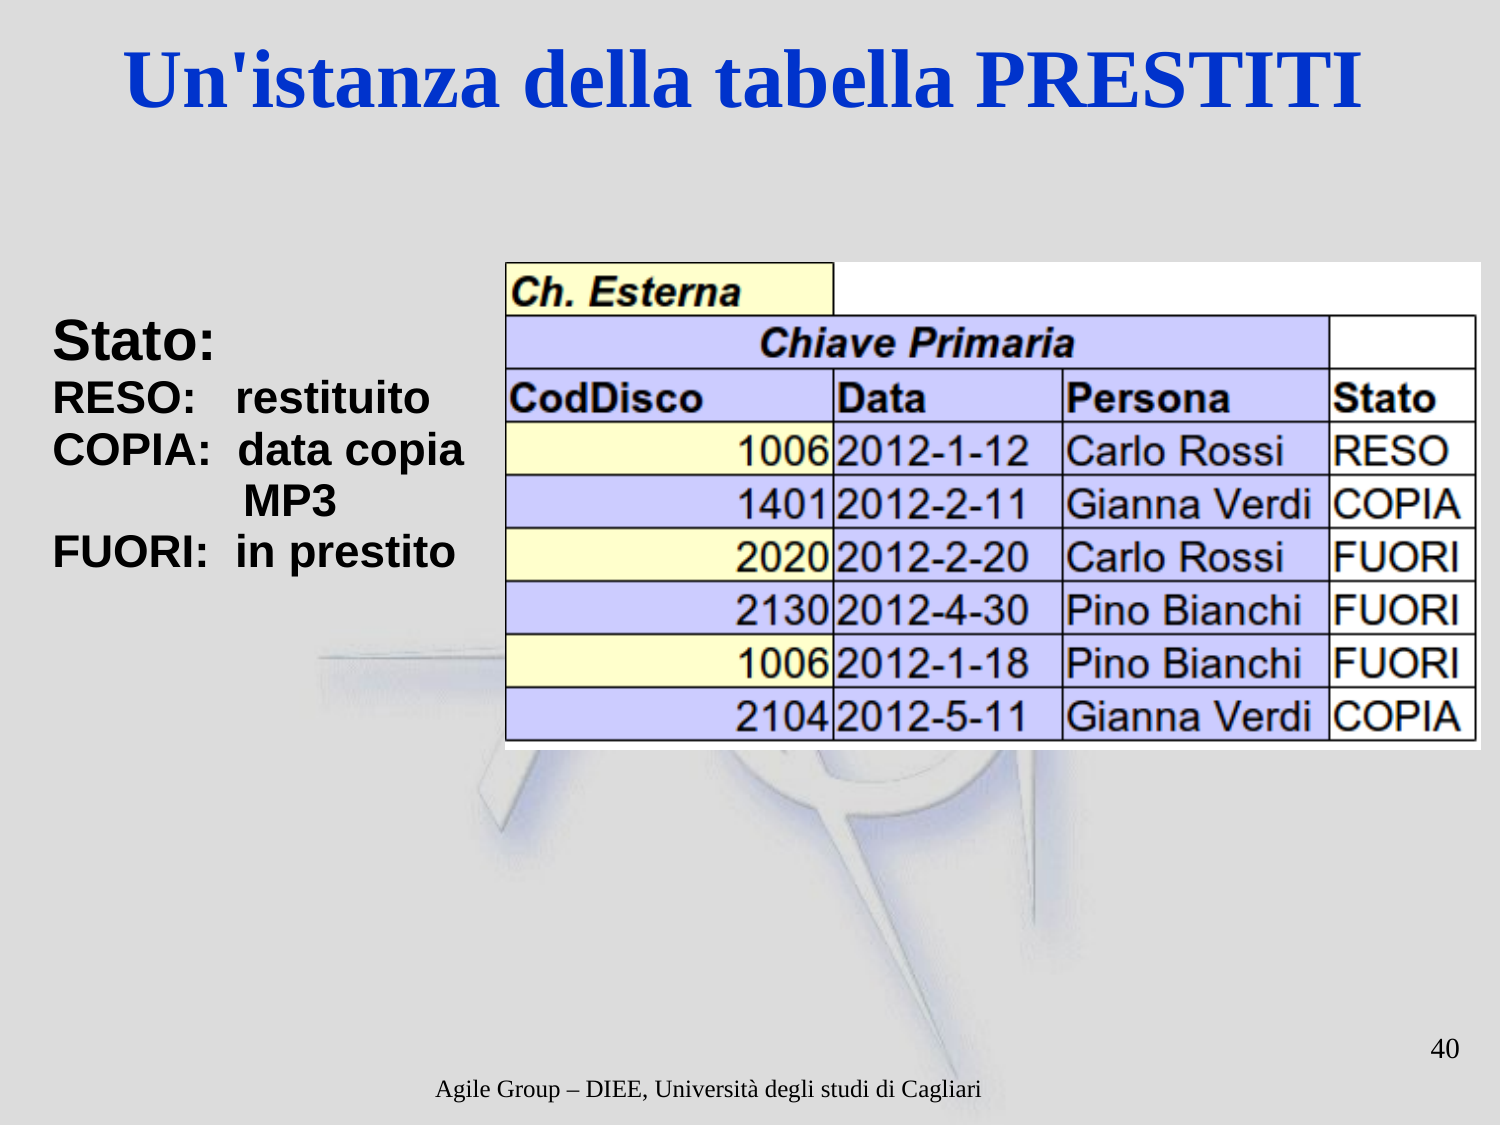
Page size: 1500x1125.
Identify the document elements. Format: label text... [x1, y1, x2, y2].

title Un'istanza della tabella PRESTITI [64, 8, 1423, 150]
picture [0, 0, 1500, 1125]
text_box Stato: RESO: restituito COPIA: data copia MP3 FUORI: in prestito [37, 299, 488, 585]
